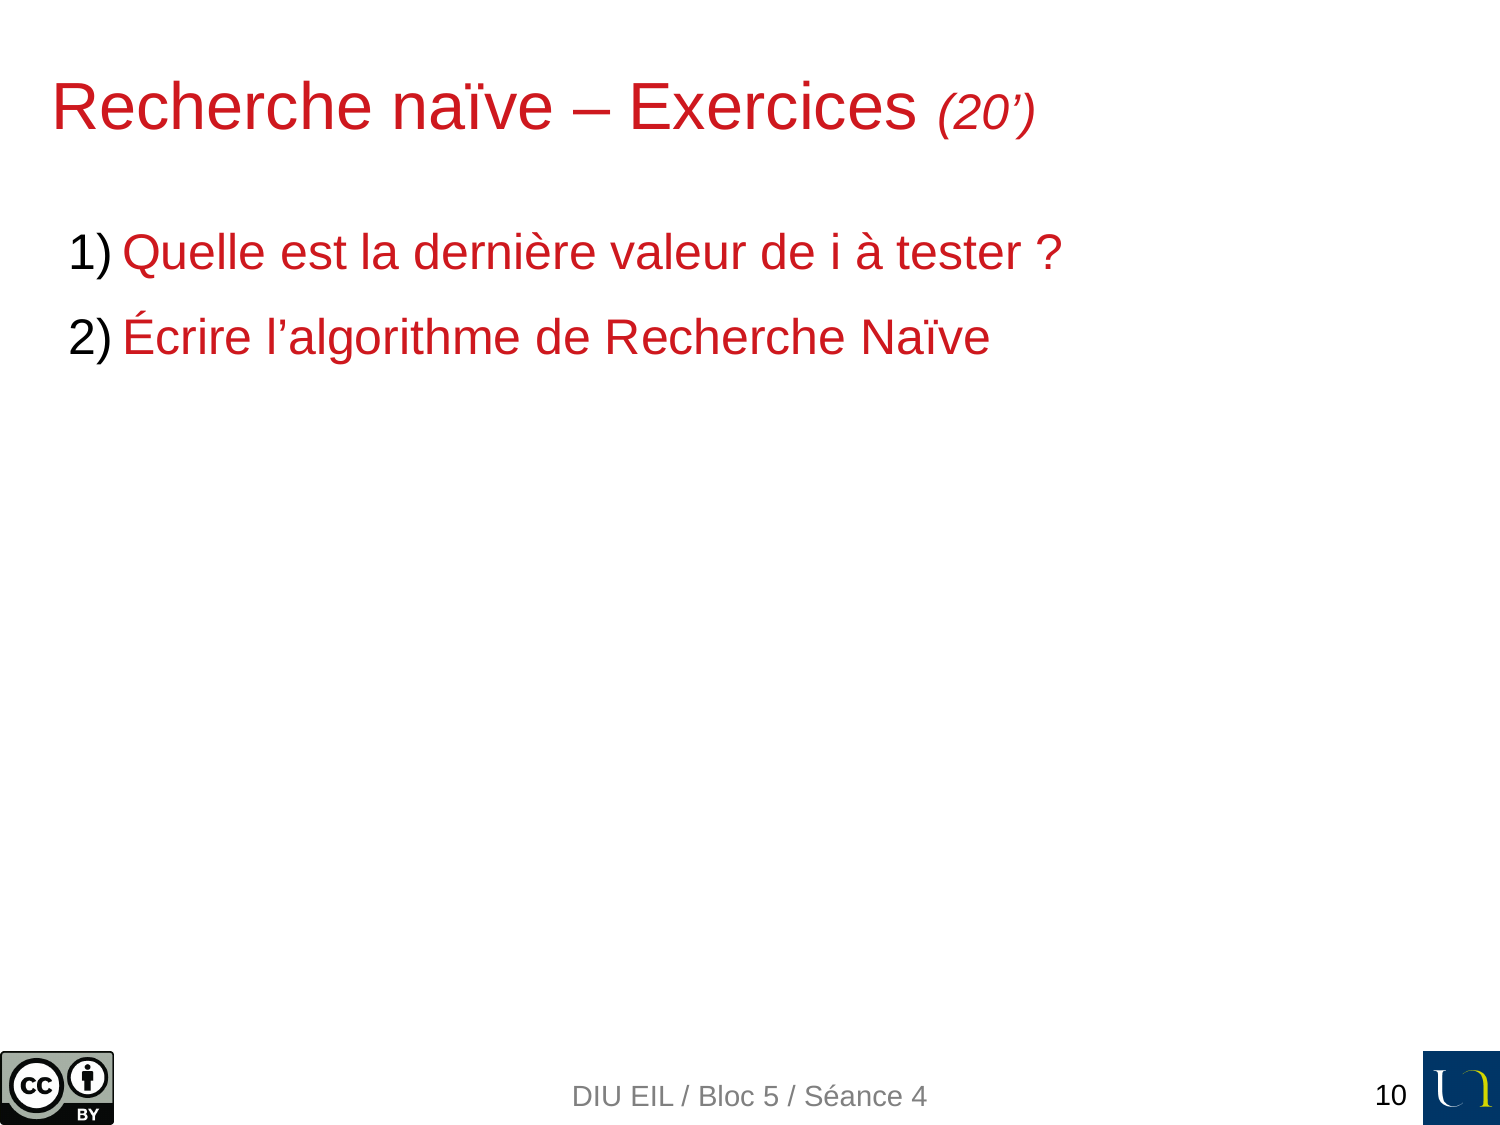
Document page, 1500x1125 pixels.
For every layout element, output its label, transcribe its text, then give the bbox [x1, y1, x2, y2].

picture [0, 1051, 114, 1125]
list Quelle est la dernière valeur de i à tester ? Écrire l’algorithme de Recherche Naïve [51, 224, 1449, 1052]
picture [1417, 1051, 1500, 1125]
title Recherche naïve – Exercices (20’) [51, 44, 1449, 170]
